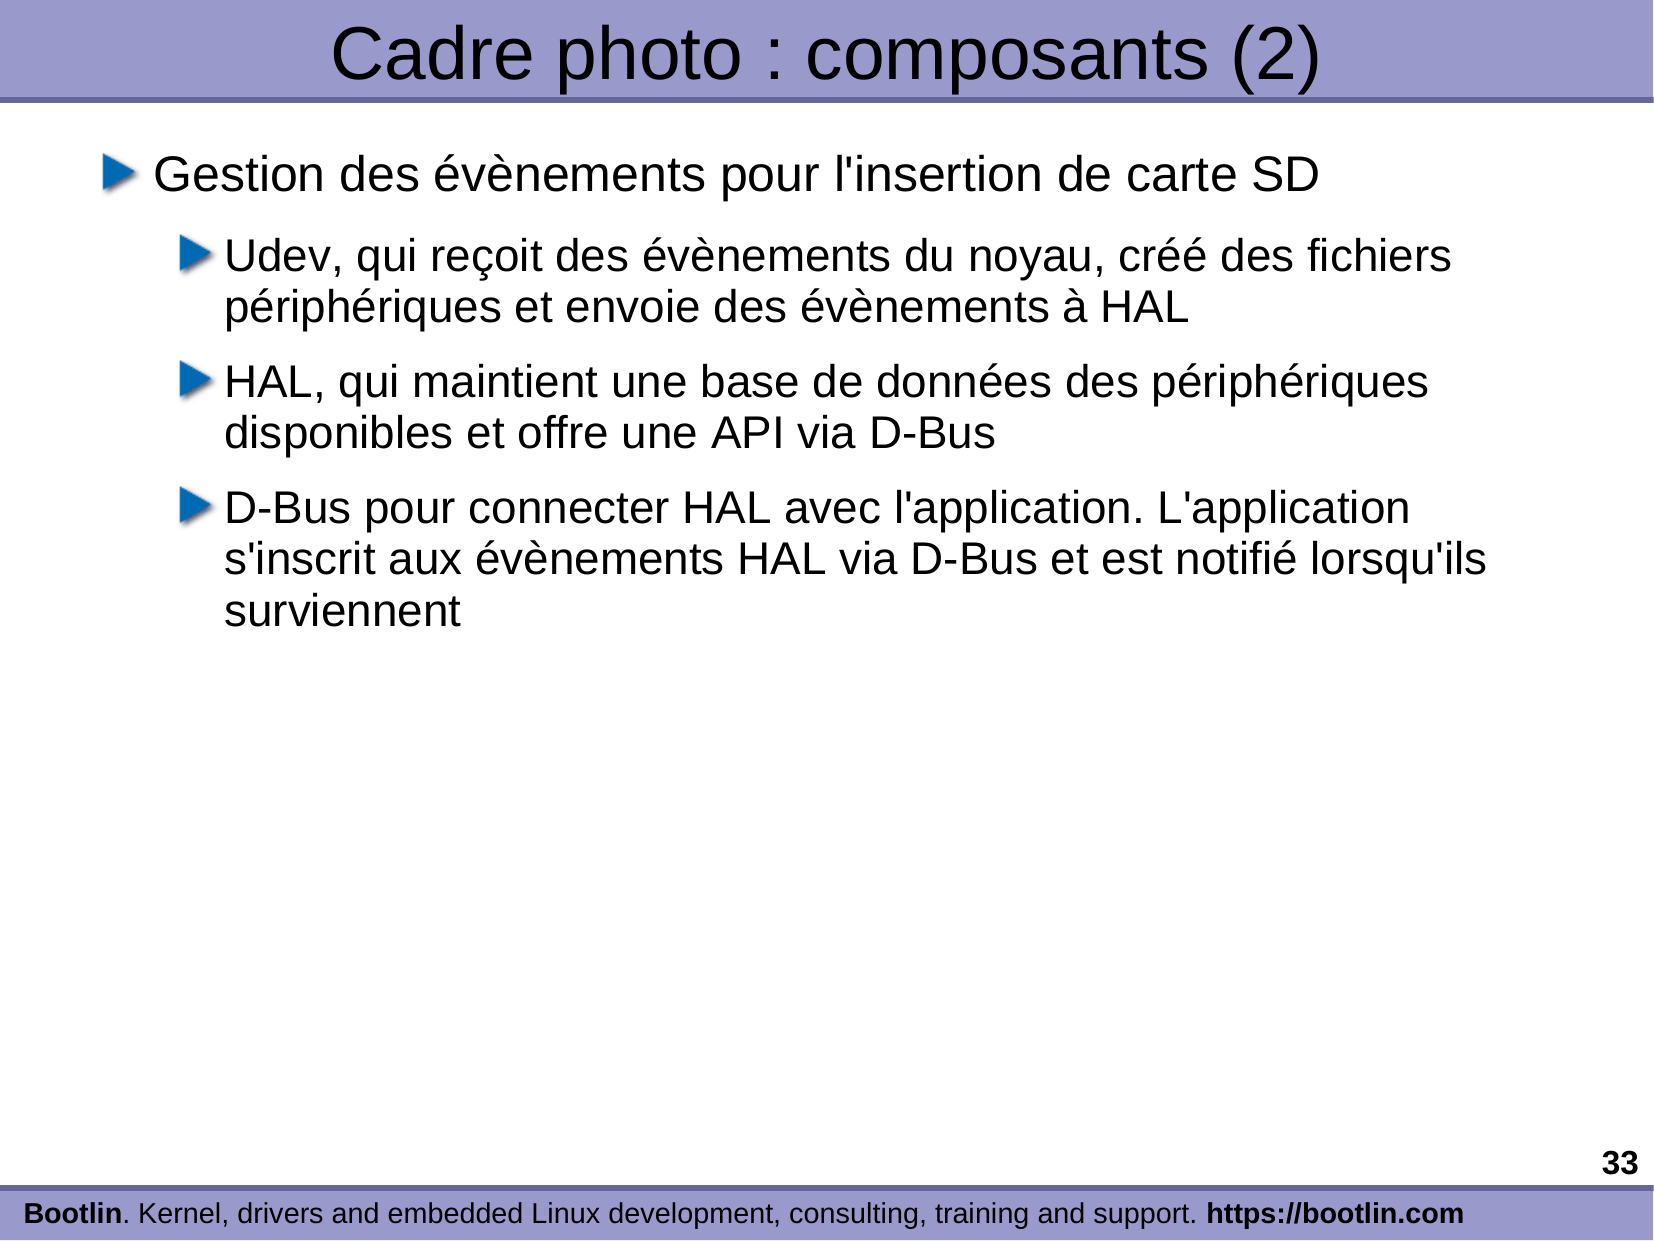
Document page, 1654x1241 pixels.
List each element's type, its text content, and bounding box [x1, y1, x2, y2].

title Cadre photo : composants (2) [0, 0, 1654, 107]
list Gestion des évènements pour l'insertion de carte SD Udev, qui reçoit des évènements du noyau, créé des fichiers périphériques et envoie des évènements à HAL HAL, qui maintient une base de données des périphériques disponibles et offre une API via D-Bus D-Bus pour connecter HAL avec l'application. L'application s'inscrit aux évènements HAL via D-Bus et est notifié lorsqu'ils surviennent [82, 146, 1571, 1109]
